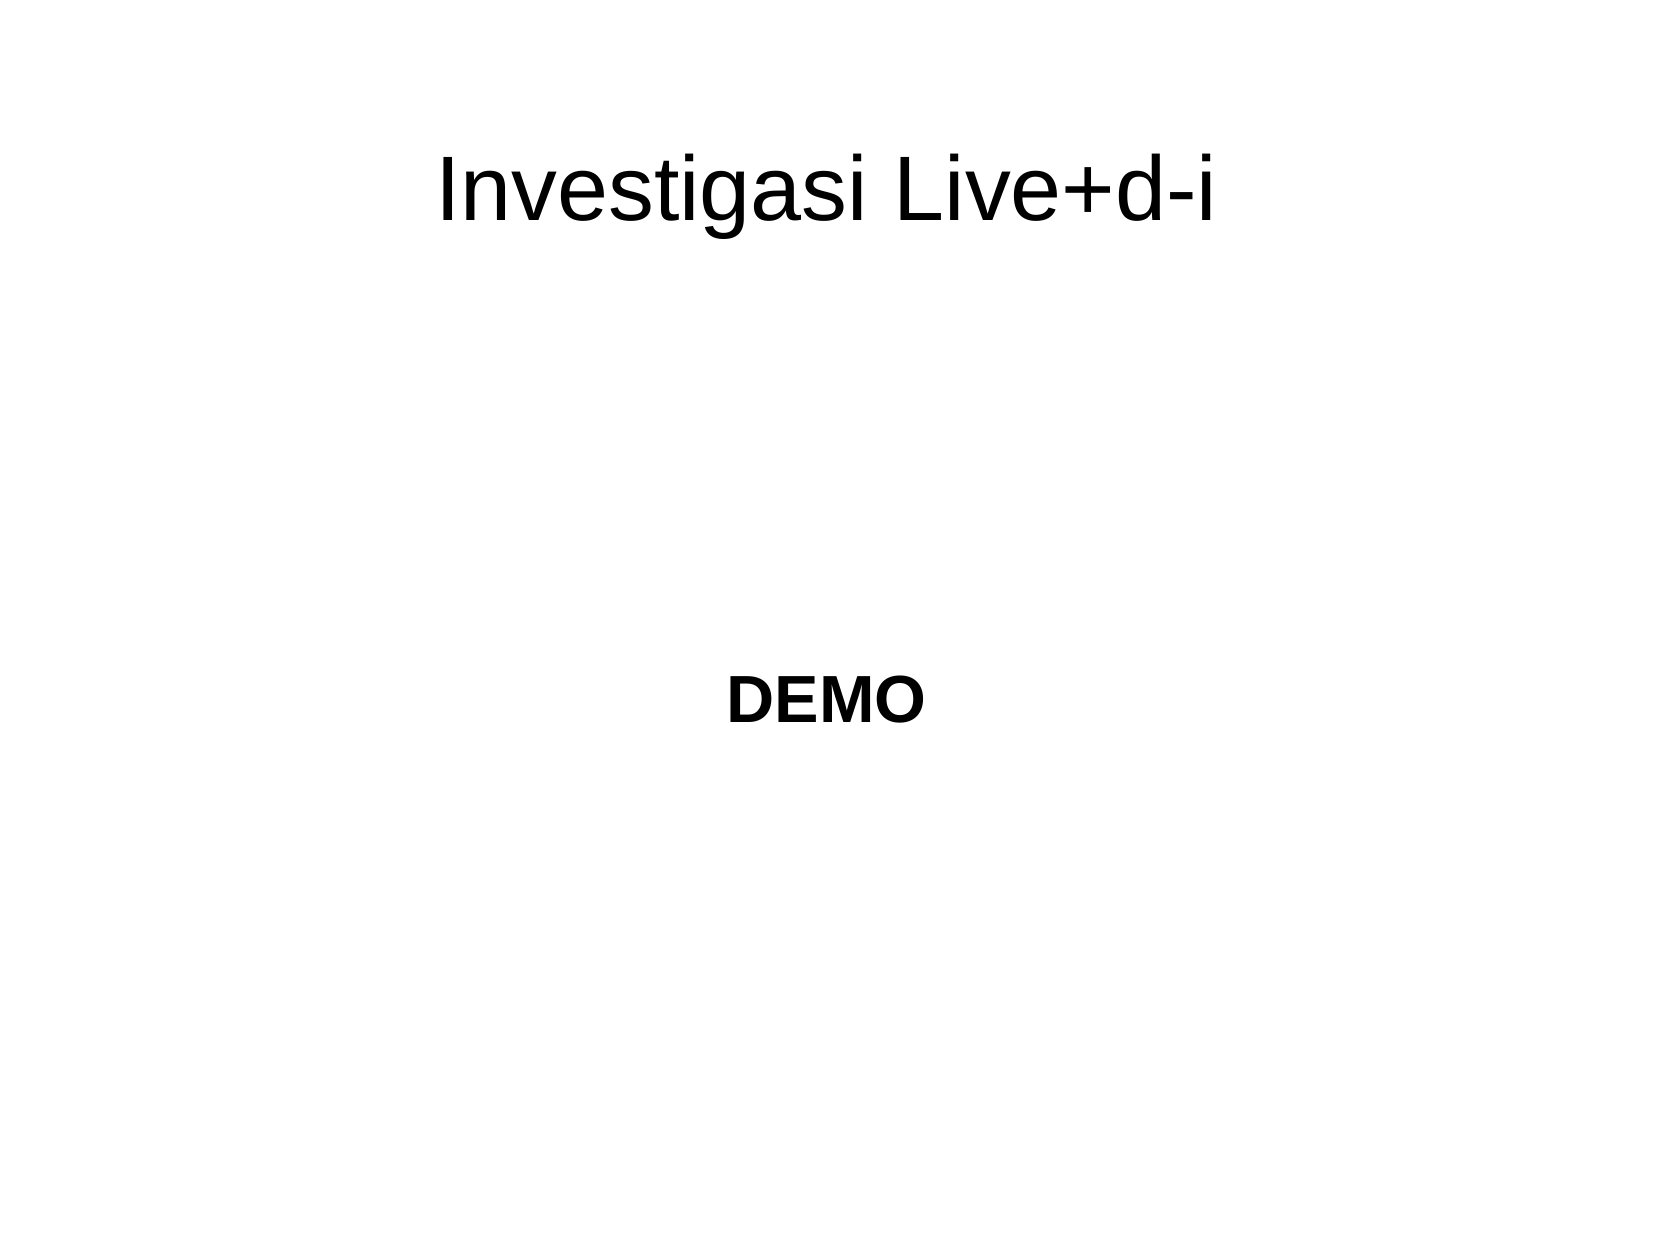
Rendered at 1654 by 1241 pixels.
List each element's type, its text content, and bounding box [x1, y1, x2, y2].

subtitle DEMO [82, 290, 1571, 1109]
title Investigasi Live+d-i [82, 84, 1571, 290]
